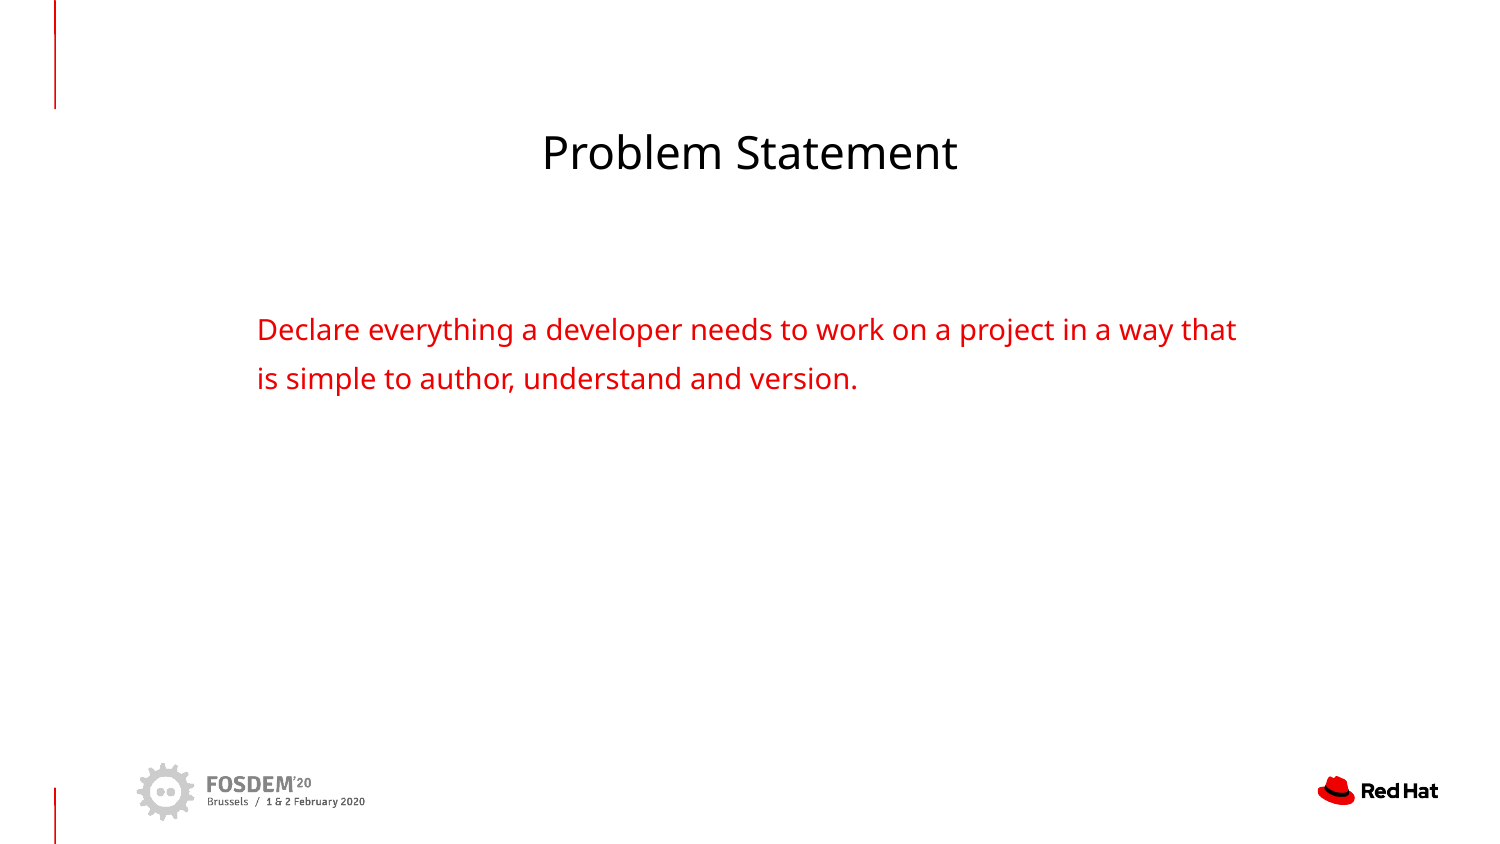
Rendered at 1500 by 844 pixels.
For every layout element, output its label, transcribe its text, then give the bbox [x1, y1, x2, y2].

subtitle Declare everything a developer needs to work on a project in a way that is simple to author, understand and version. [256, 297, 1247, 458]
picture [1317, 776, 1438, 805]
title Problem Statement [108, 107, 1392, 176]
picture [124, 758, 371, 825]
